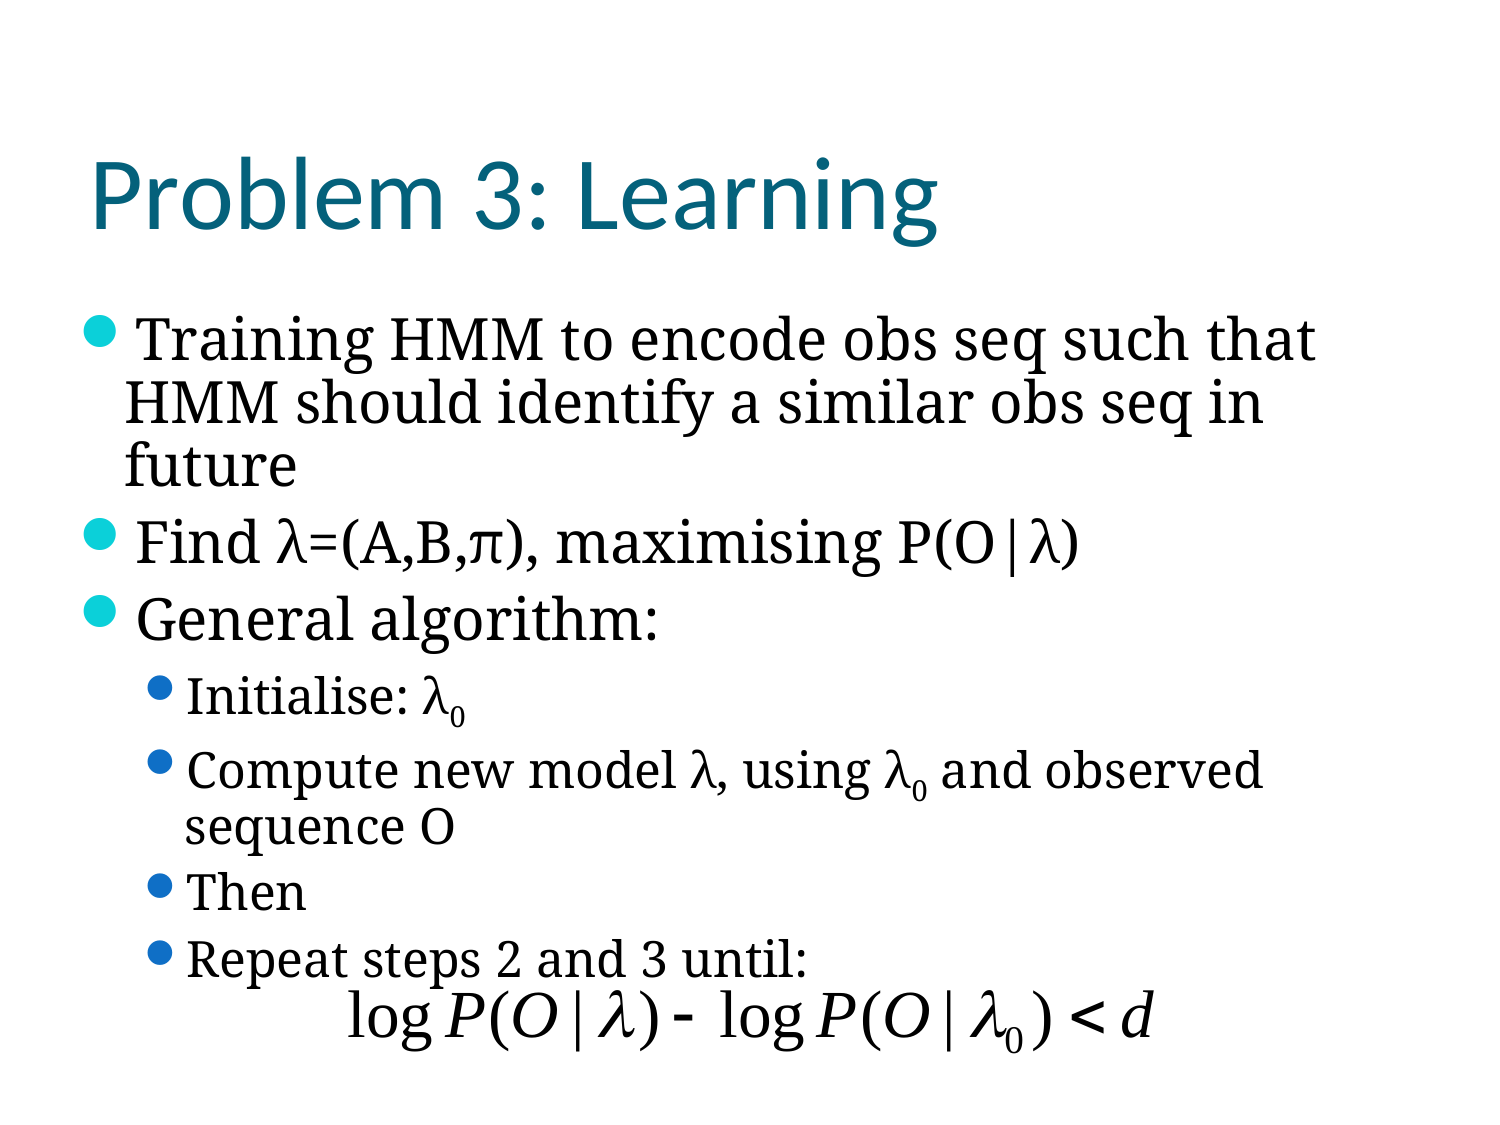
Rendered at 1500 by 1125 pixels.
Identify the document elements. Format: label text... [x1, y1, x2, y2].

list Training HMM to encode obs seq such that HMM should identify a similar obs seq in future Find λ=(A,B,π), maximising P(O|λ) General algorithm: Initialise: λ0 Compute new model λ, using λ0 and observed sequence O Then Repeat steps 2 and 3 until: [64, 302, 1426, 1063]
title Problem 3: Learning [75, 75, 1426, 301]
chart [338, 969, 1173, 1071]
